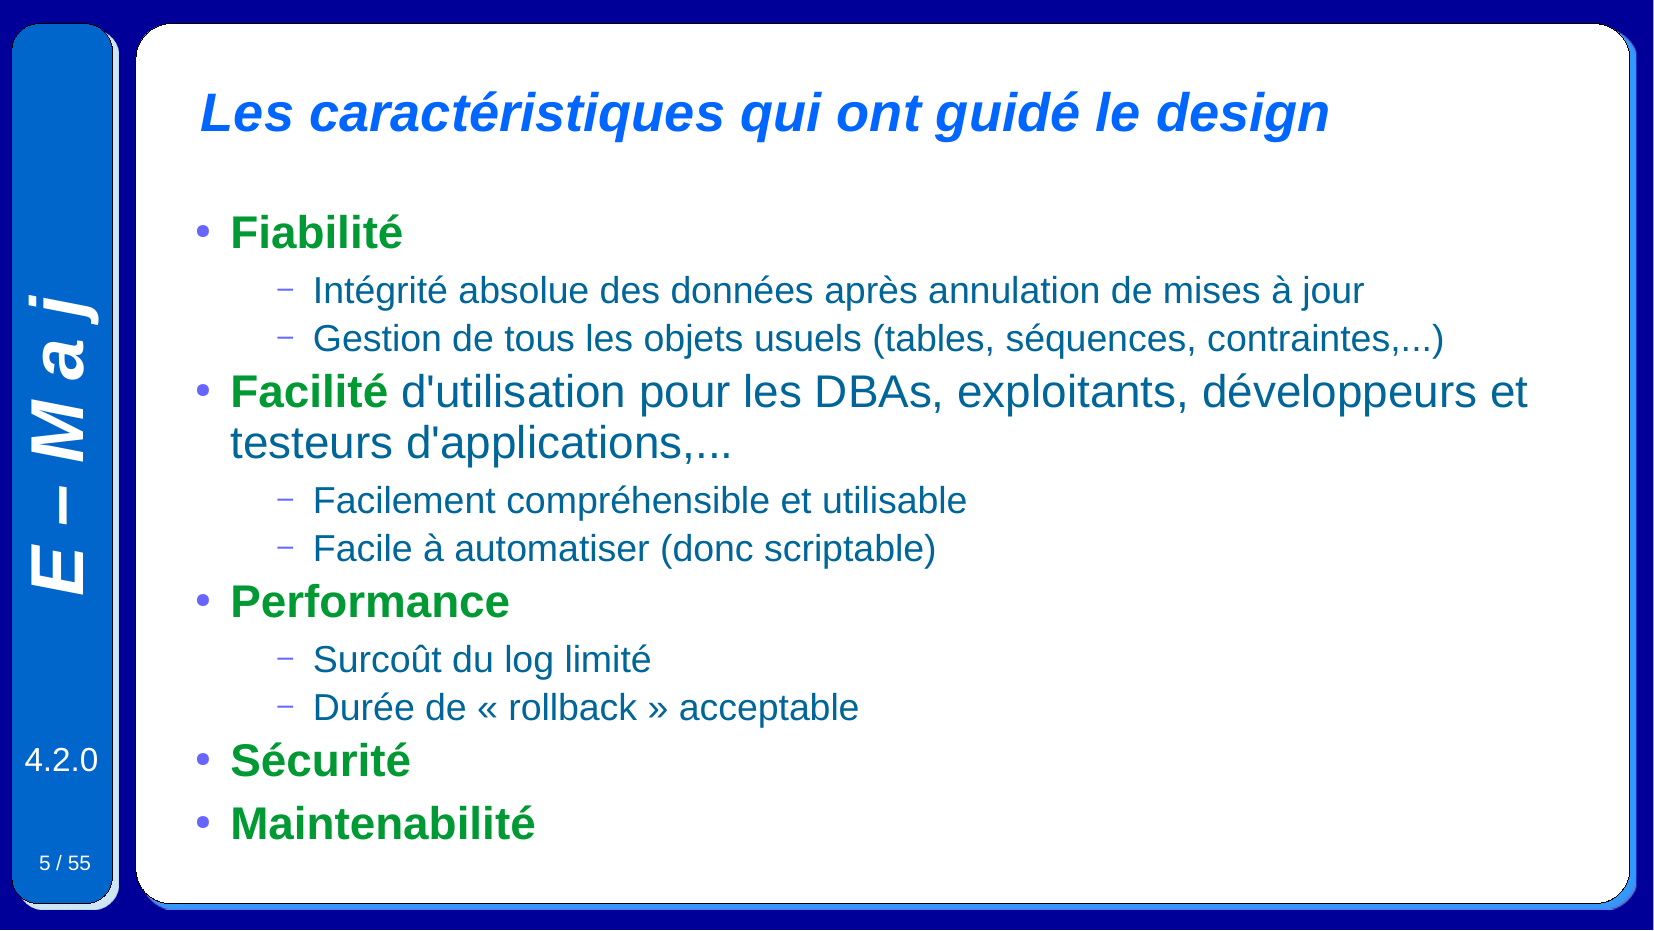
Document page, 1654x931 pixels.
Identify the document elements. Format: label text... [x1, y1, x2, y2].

list Fiabilité Intégrité absolue des données après annulation de mises à jour Gestion de tous les objets usuels (tables, séquences, contraintes,...) Facilité d'utilisation pour les DBAs, exploitants, développeurs et testeurs d'applications,... Facilement compréhensible et utilisable Facile à automatiser (donc scriptable) Performance Surcoût du log limité Durée de « rollback » acceptable Sécurité Maintenabilité [177, 206, 1587, 849]
title Les caractéristiques qui ont guidé le design [200, 34, 1575, 191]
